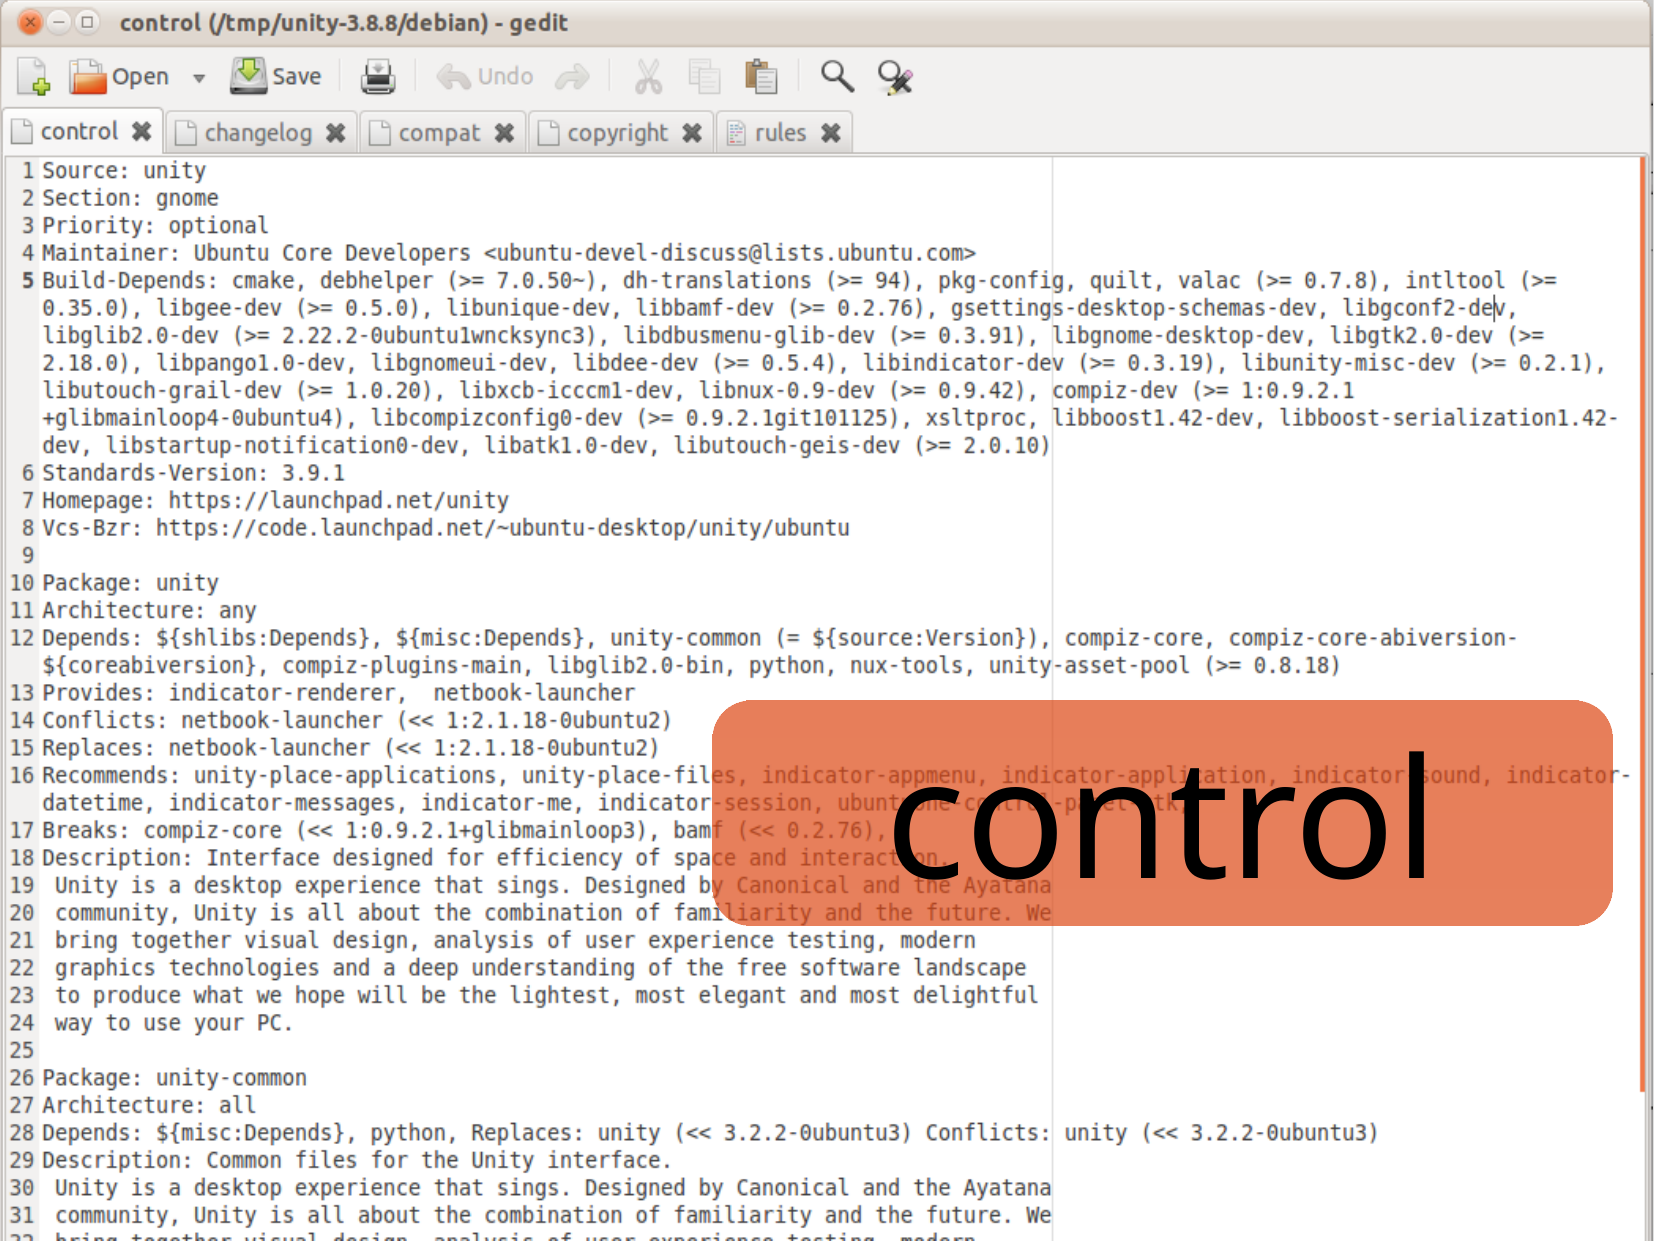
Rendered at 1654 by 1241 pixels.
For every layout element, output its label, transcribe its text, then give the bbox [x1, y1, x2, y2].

text_box control [712, 700, 1612, 926]
picture [0, 0, 1654, 1241]
